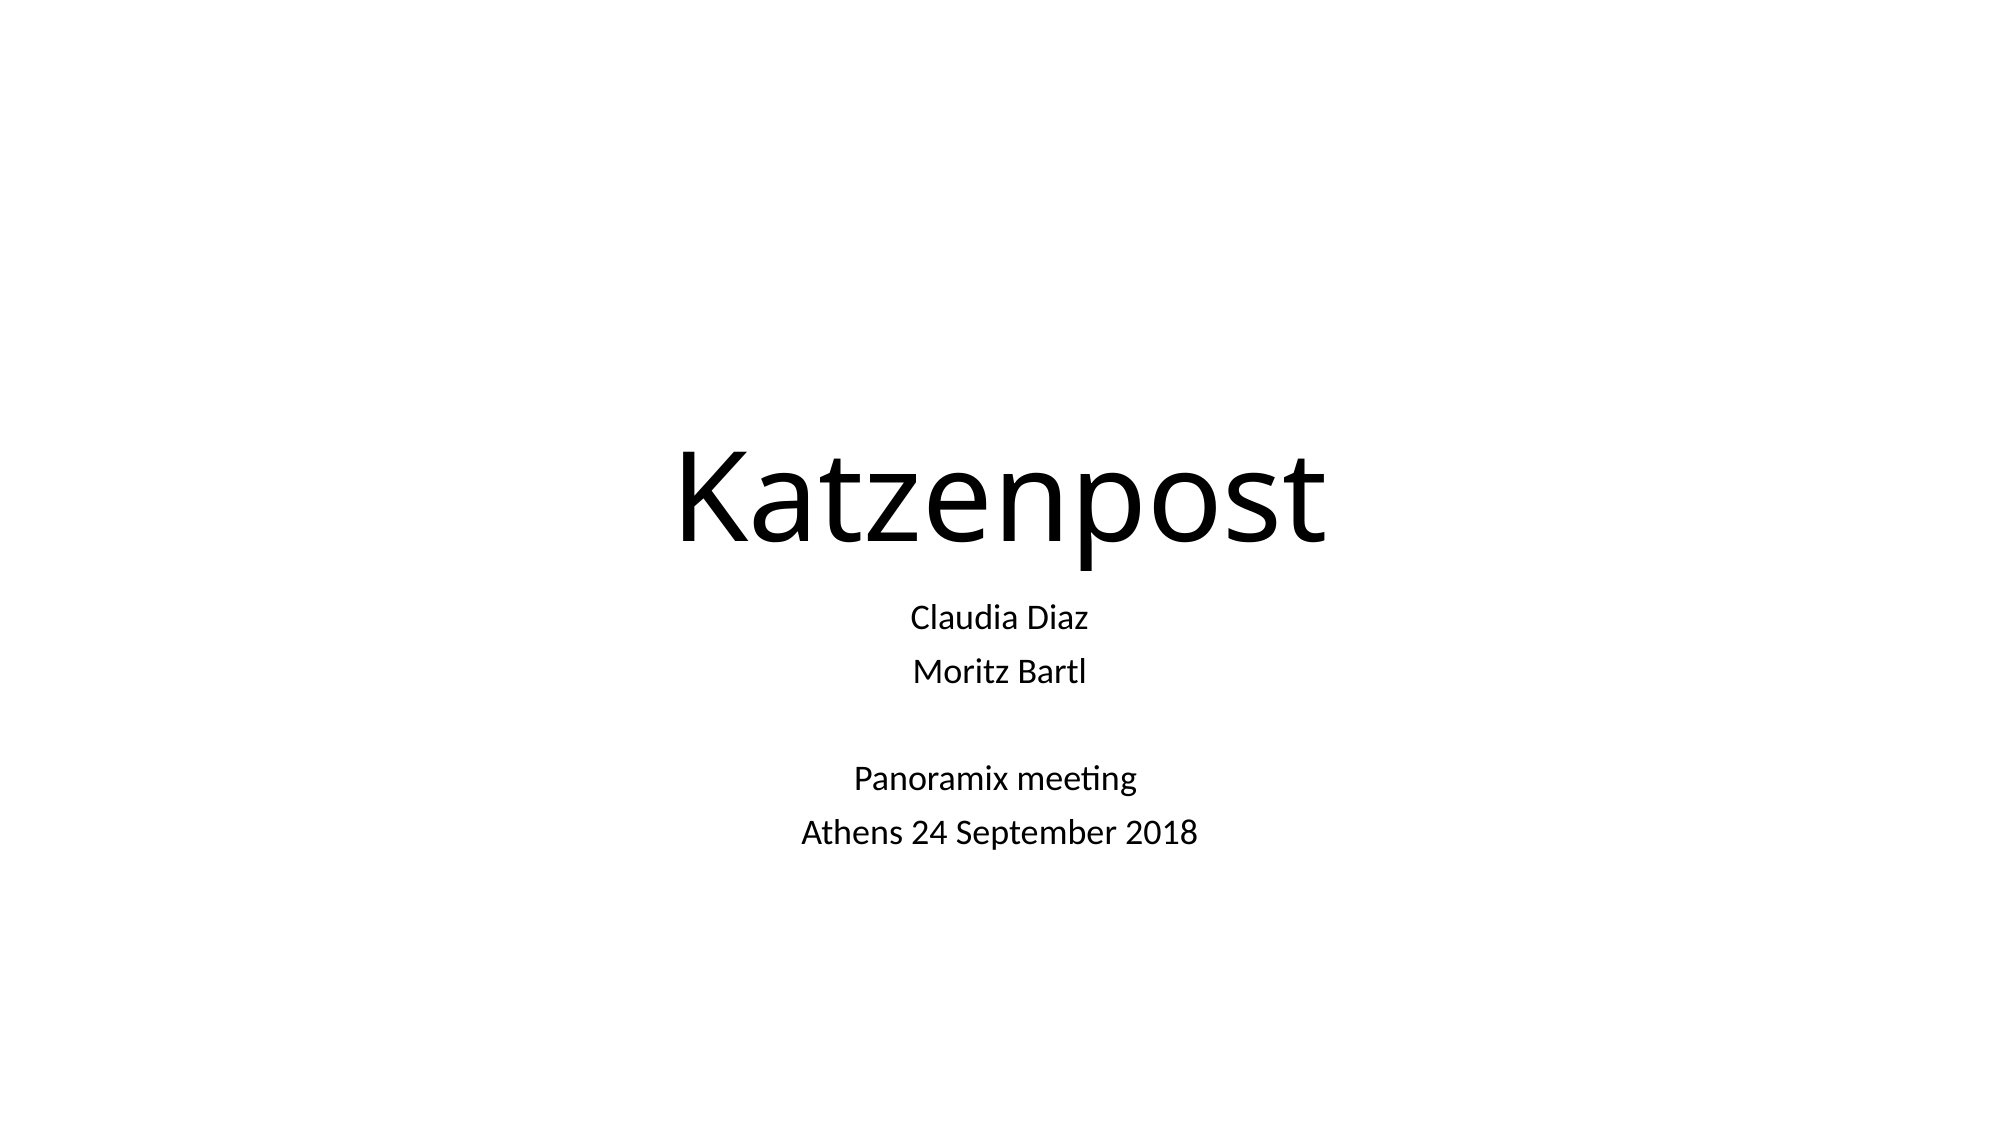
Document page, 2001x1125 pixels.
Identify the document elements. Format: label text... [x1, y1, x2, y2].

subtitle Claudia Diaz Moritz Bartl Panoramix meeting Athens 24 September 2018 [249, 590, 1750, 863]
title Katzenpost [249, 184, 1750, 576]
